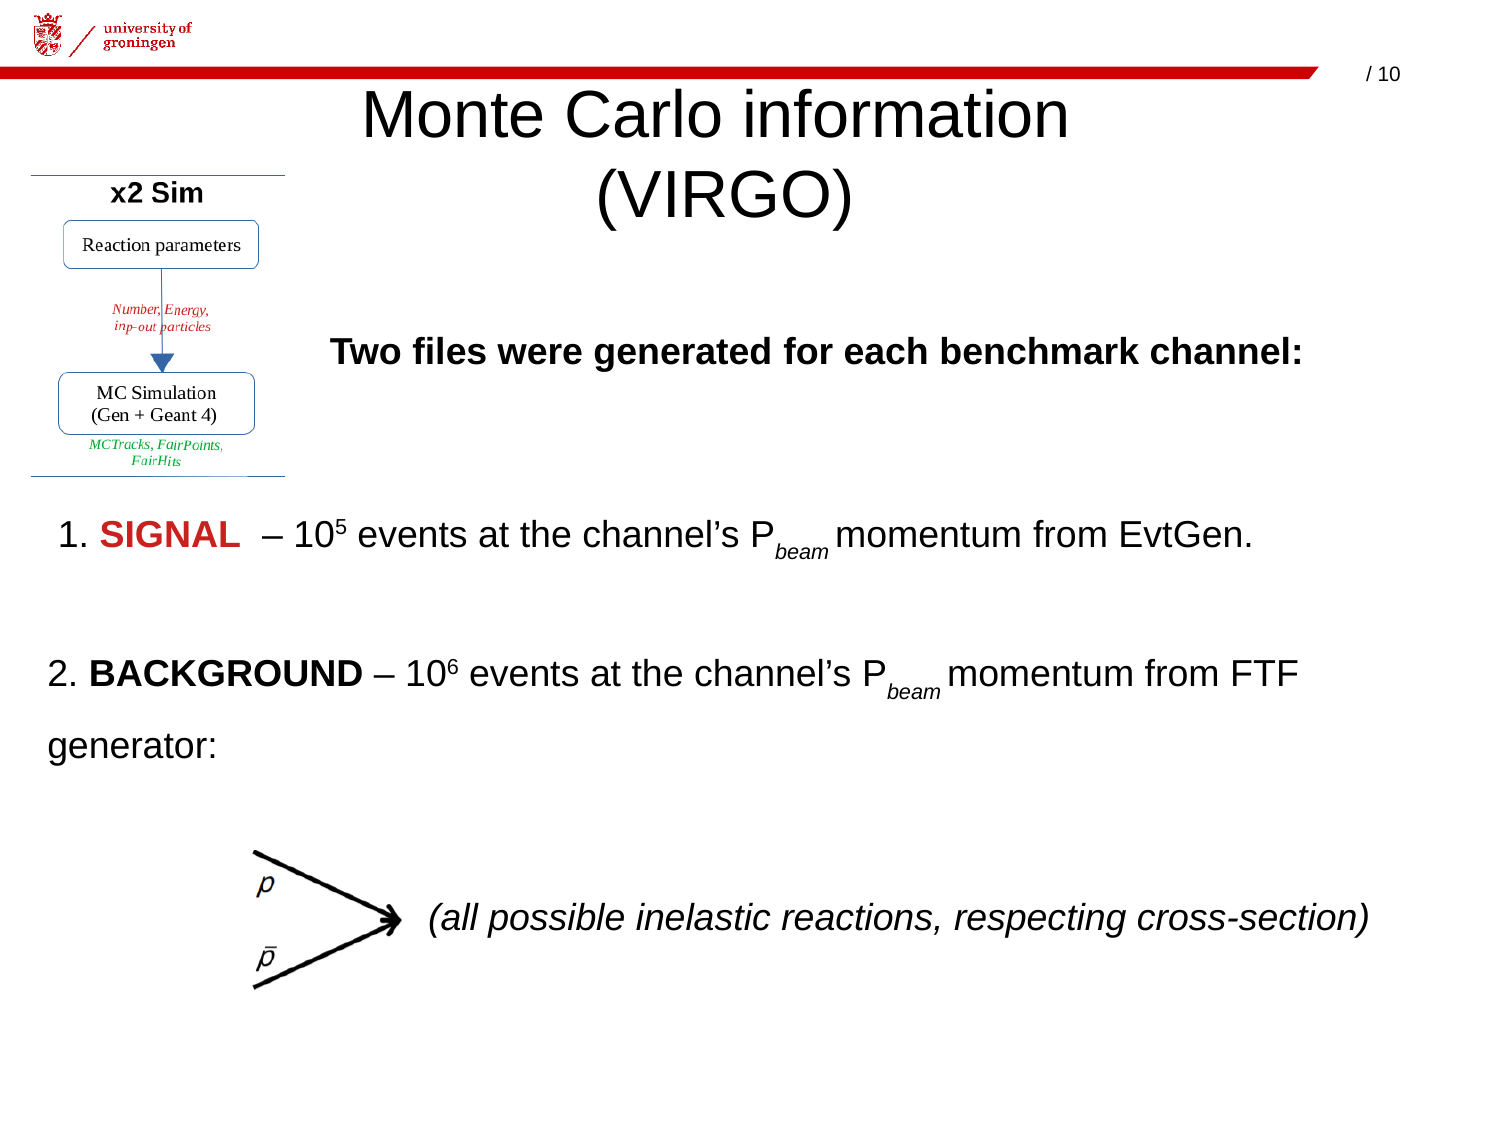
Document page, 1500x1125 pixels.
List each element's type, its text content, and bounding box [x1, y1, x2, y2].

text_box Two files were generated for each benchmark channel: [315, 301, 1441, 443]
text_box (all possible inelastic reactions, respecting cross-section) [413, 868, 1418, 1072]
picture [34, 13, 192, 57]
text_box / 1 [1351, 55, 1487, 94]
picture [247, 850, 402, 993]
picture [30, 168, 285, 496]
text_box 1. SIGNAL – 105 events at the channel’s Pbeam momentum from EvtGen. 2. BACKGROUND – 106 events at the channel’s Pbeam momentum from FTF generator: [32, 438, 1456, 1125]
title Monte Carlo information (VIRGO) [0, 86, 1417, 216]
